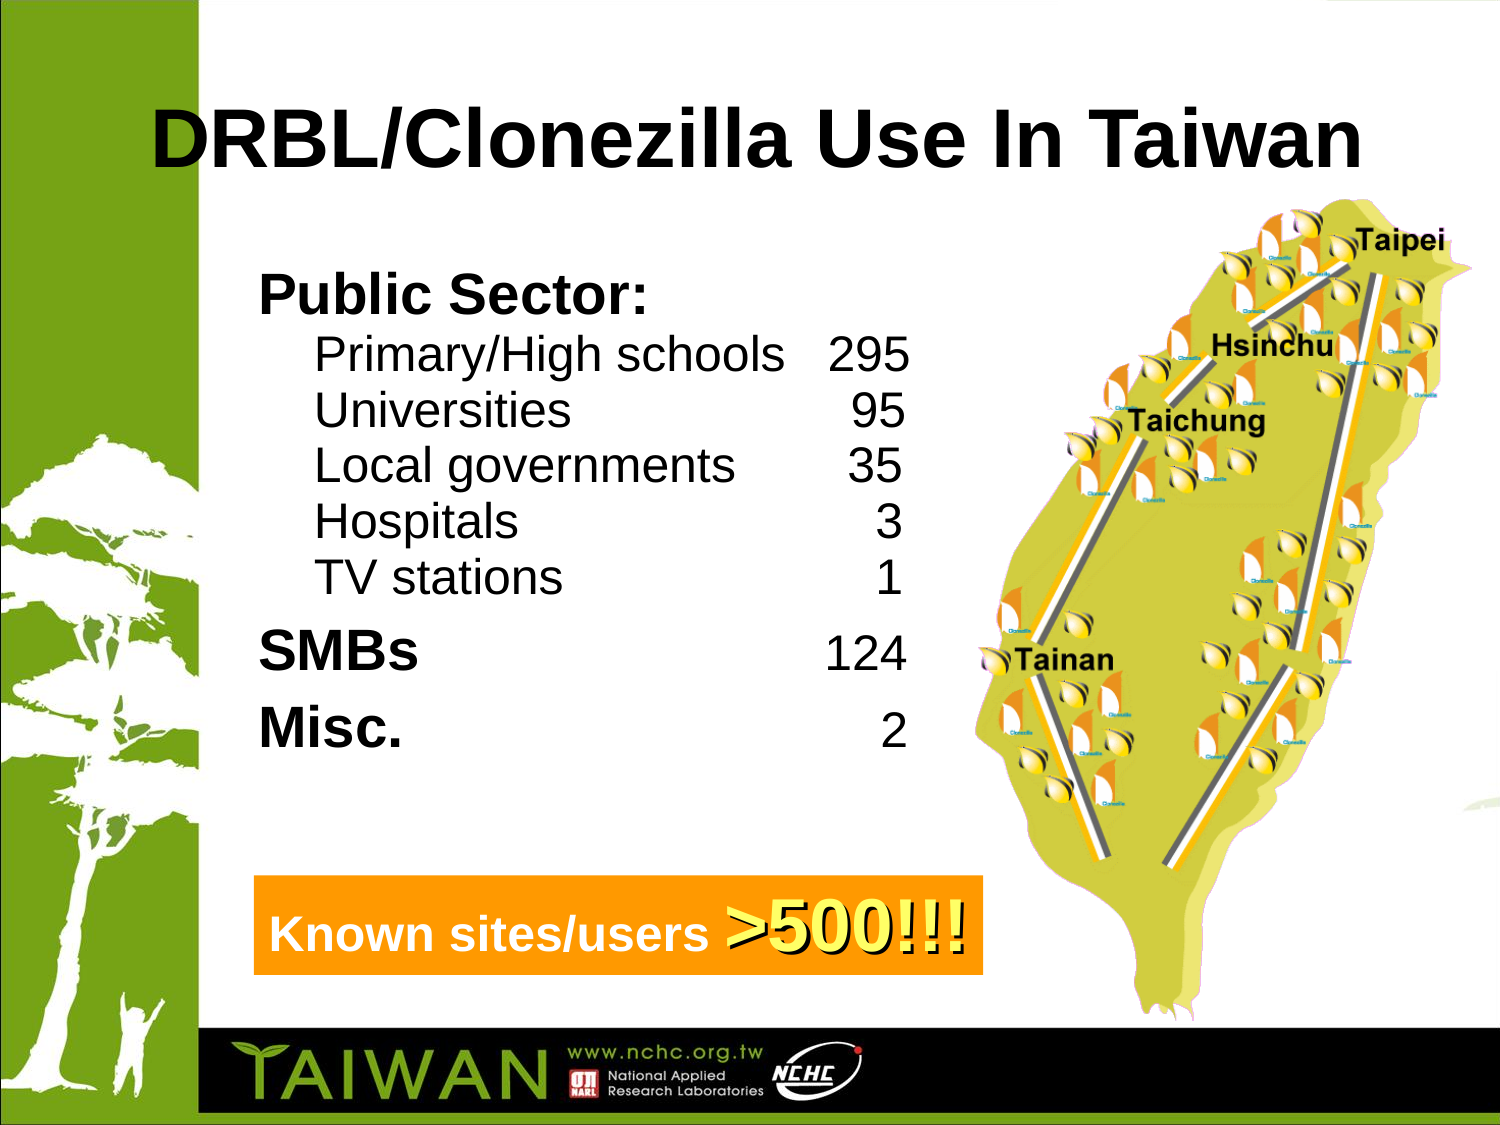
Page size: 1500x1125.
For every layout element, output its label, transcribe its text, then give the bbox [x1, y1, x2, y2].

picture [0, 0, 1500, 1125]
text_box Public Sector: Primary/High schools 295 Universities 95 Local governments 35 Hospitals 3 TV stations 1 SMBs 124 Misc. 2 [183, 267, 961, 981]
text_box Known sites/users >500!!! [253, 875, 961, 975]
title DRBL/Clonezilla Use In Taiwan [150, 44, 1500, 233]
